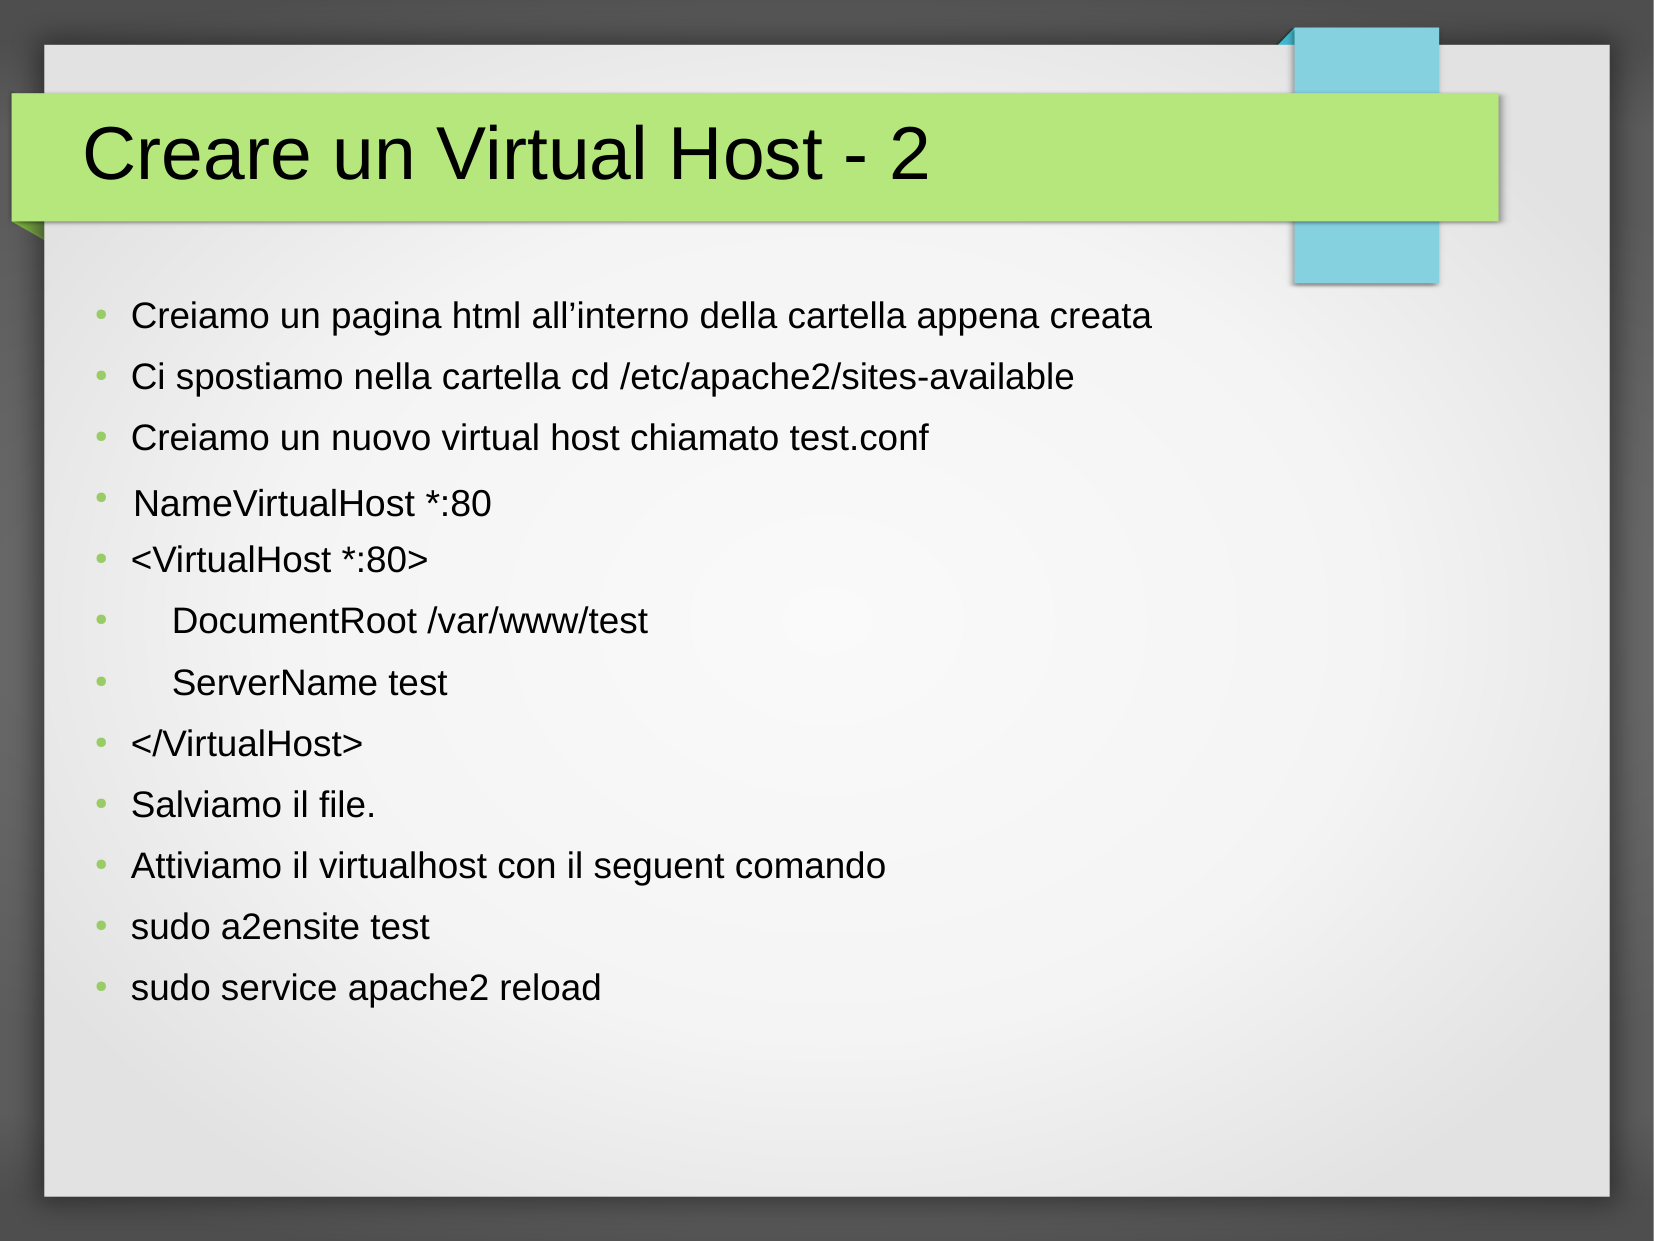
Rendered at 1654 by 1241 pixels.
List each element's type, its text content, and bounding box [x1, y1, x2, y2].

text_box NameVirtualHost *:80 [118, 474, 508, 532]
list Creiamo un pagina html all’interno della cartella appena creata Ci spostiamo nella cartella cd /etc/apache2/sites-available Creiamo un nuovo virtual host chiamato test.conf <VirtualHost *:80> DocumentRoot /var/www/test ServerName test </VirtualHost> Salviamo il file. Attiviamo il virtualhost con il seguent comando sudo a2ensite test sudo service apache2 reload [82, 295, 1571, 1015]
picture [0, 0, 1654, 1241]
title Creare un Virtual Host - 2 [82, 94, 1264, 213]
